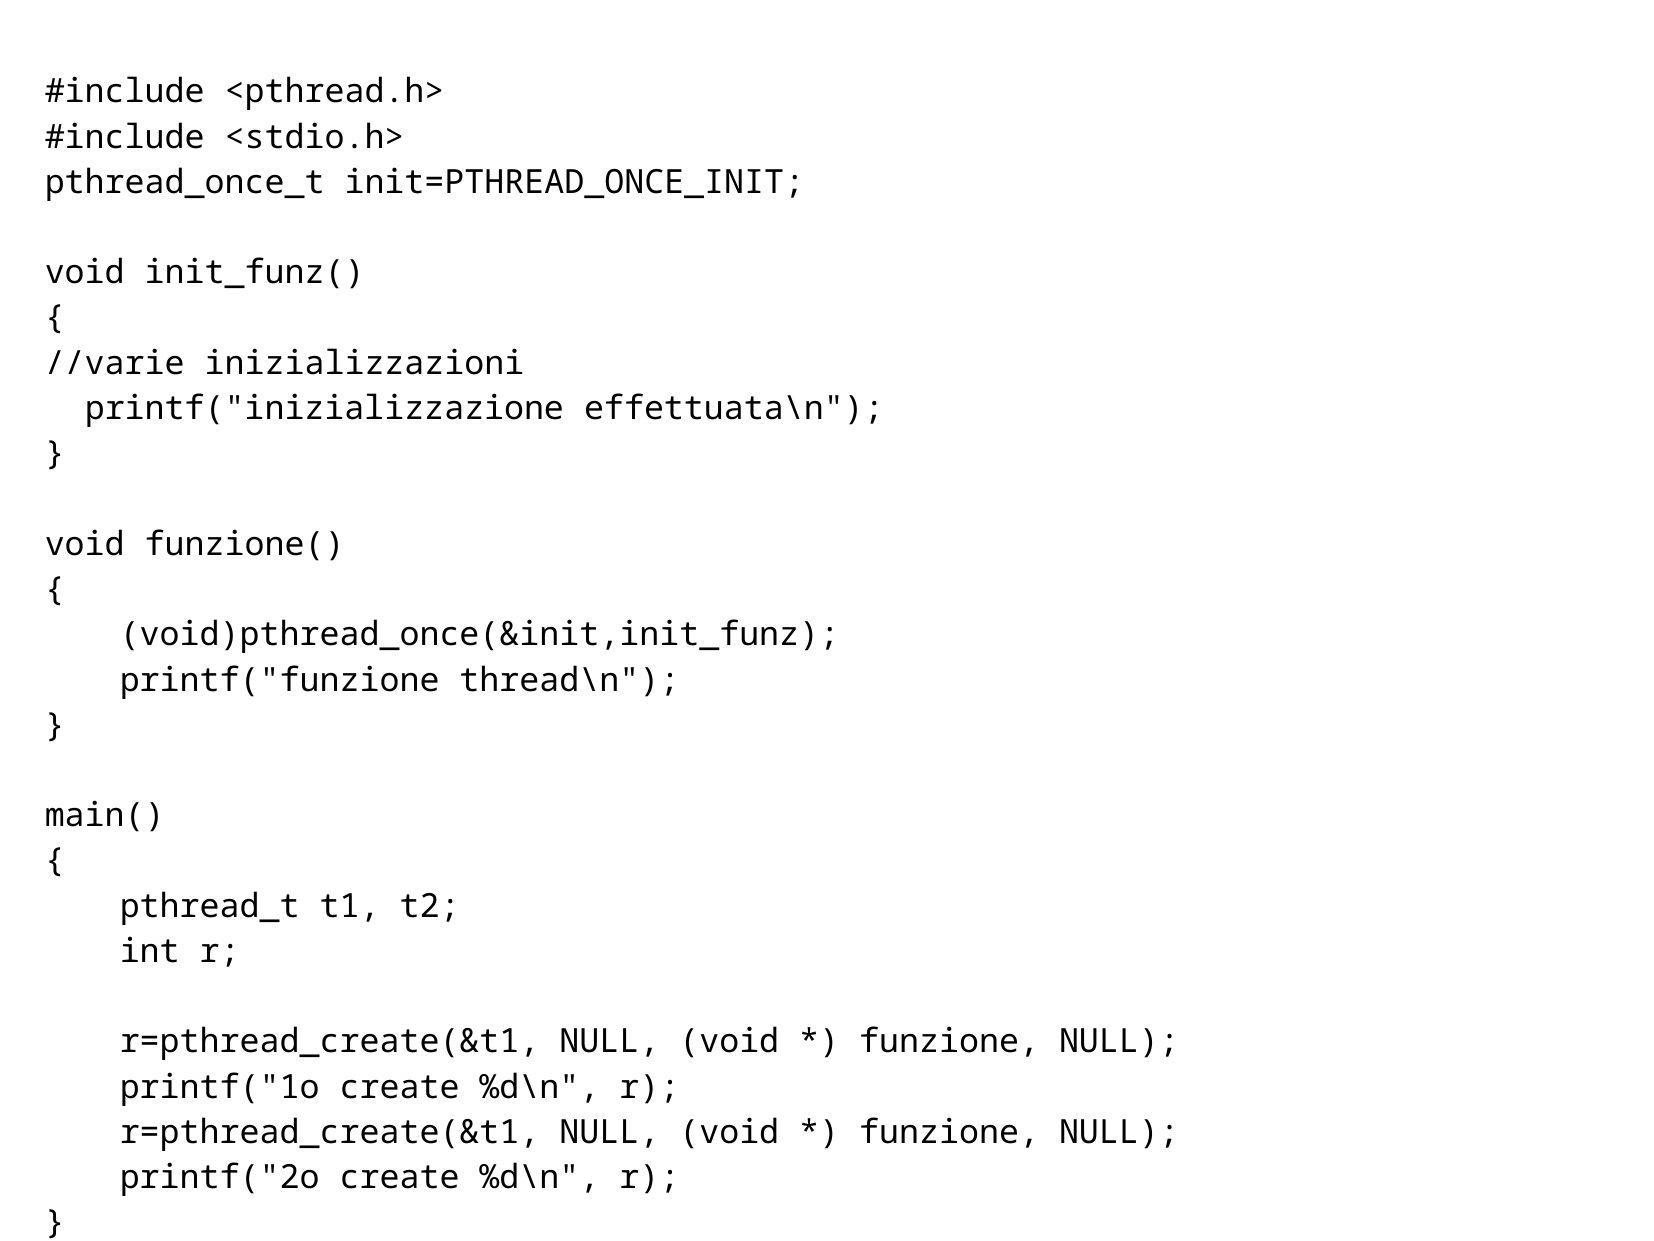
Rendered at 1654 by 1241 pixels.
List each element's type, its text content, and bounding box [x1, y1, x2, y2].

text_box #include <pthread.h> #include <stdio.h> pthread_once_t init=PTHREAD_ONCE_INIT; void init_funz() { //varie inizializzazioni printf("inizializzazione effettuata\n"); } void funzione() { (void)pthread_once(&init,init_funz); printf("funzione thread\n"); } main() { pthread_t t1, t2; int r; r=pthread_create(&t1, NULL, (void *) funzione, NULL); printf("1o create %d\n", r); r=pthread_create(&t1, NULL, (void *) funzione, NULL); printf("2o create %d\n", r); } [30, 60, 1654, 1121]
